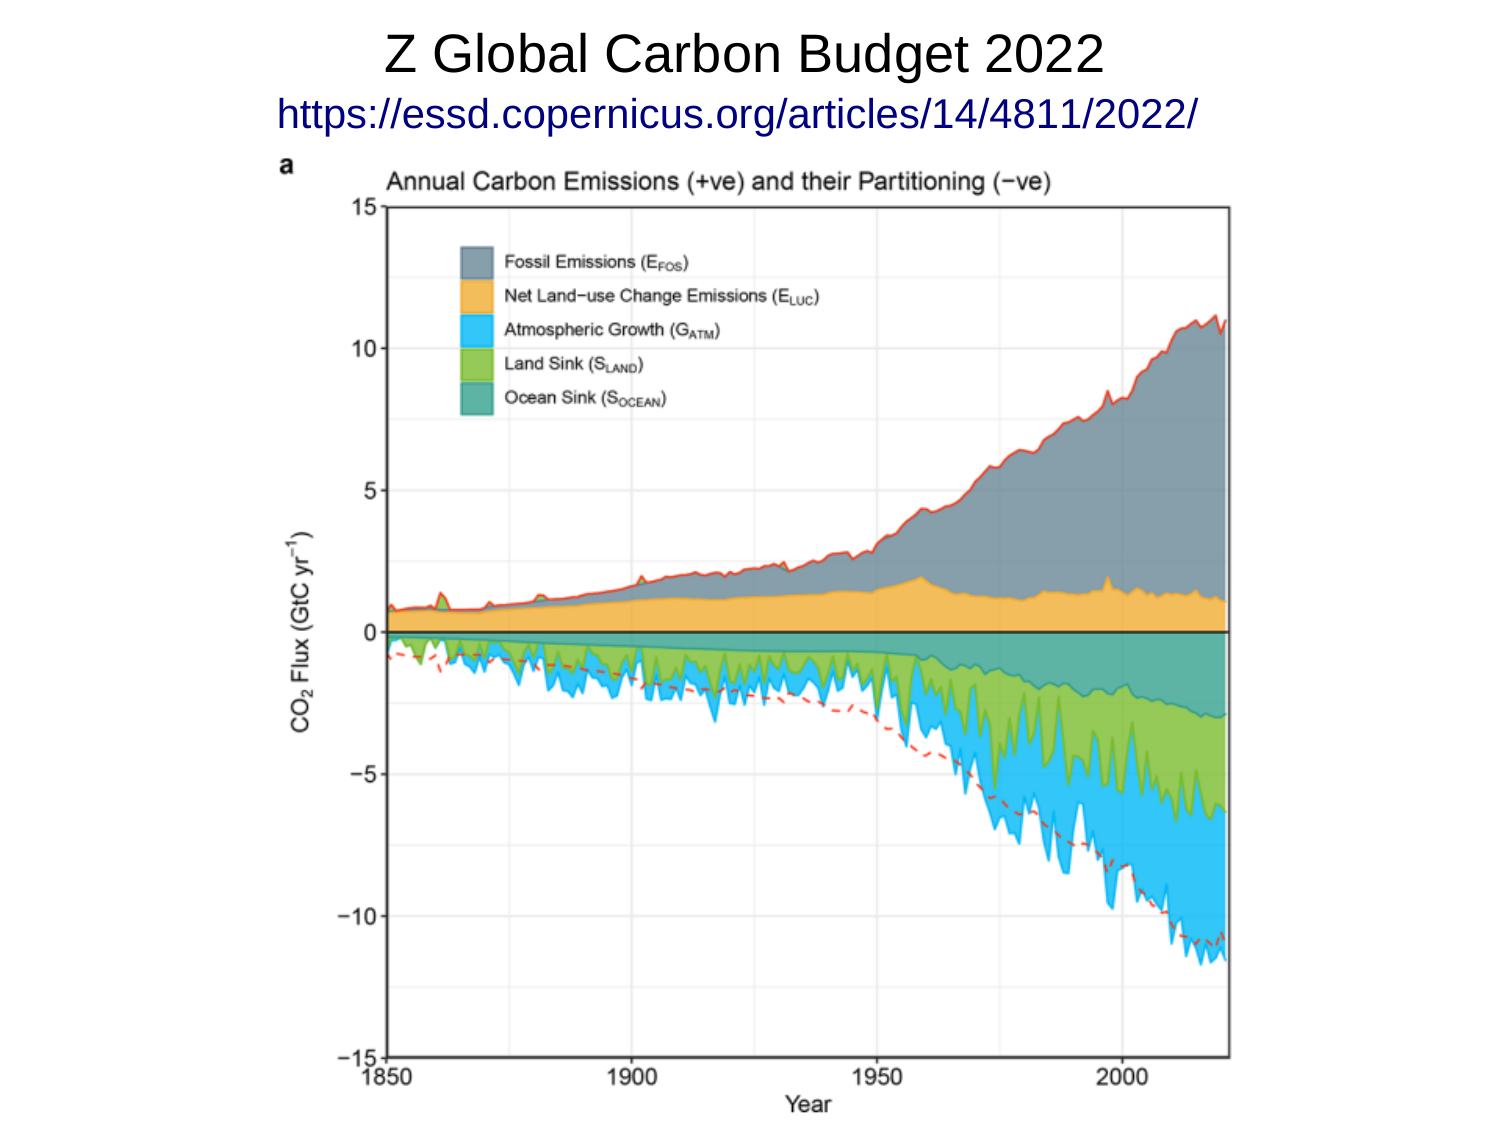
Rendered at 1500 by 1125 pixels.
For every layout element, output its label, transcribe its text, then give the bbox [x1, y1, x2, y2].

picture [274, 154, 1241, 1125]
title Z Global Carbon Budget 2022 https://essd.copernicus.org/articles/14/4811/2022/ [70, 0, 1421, 178]
